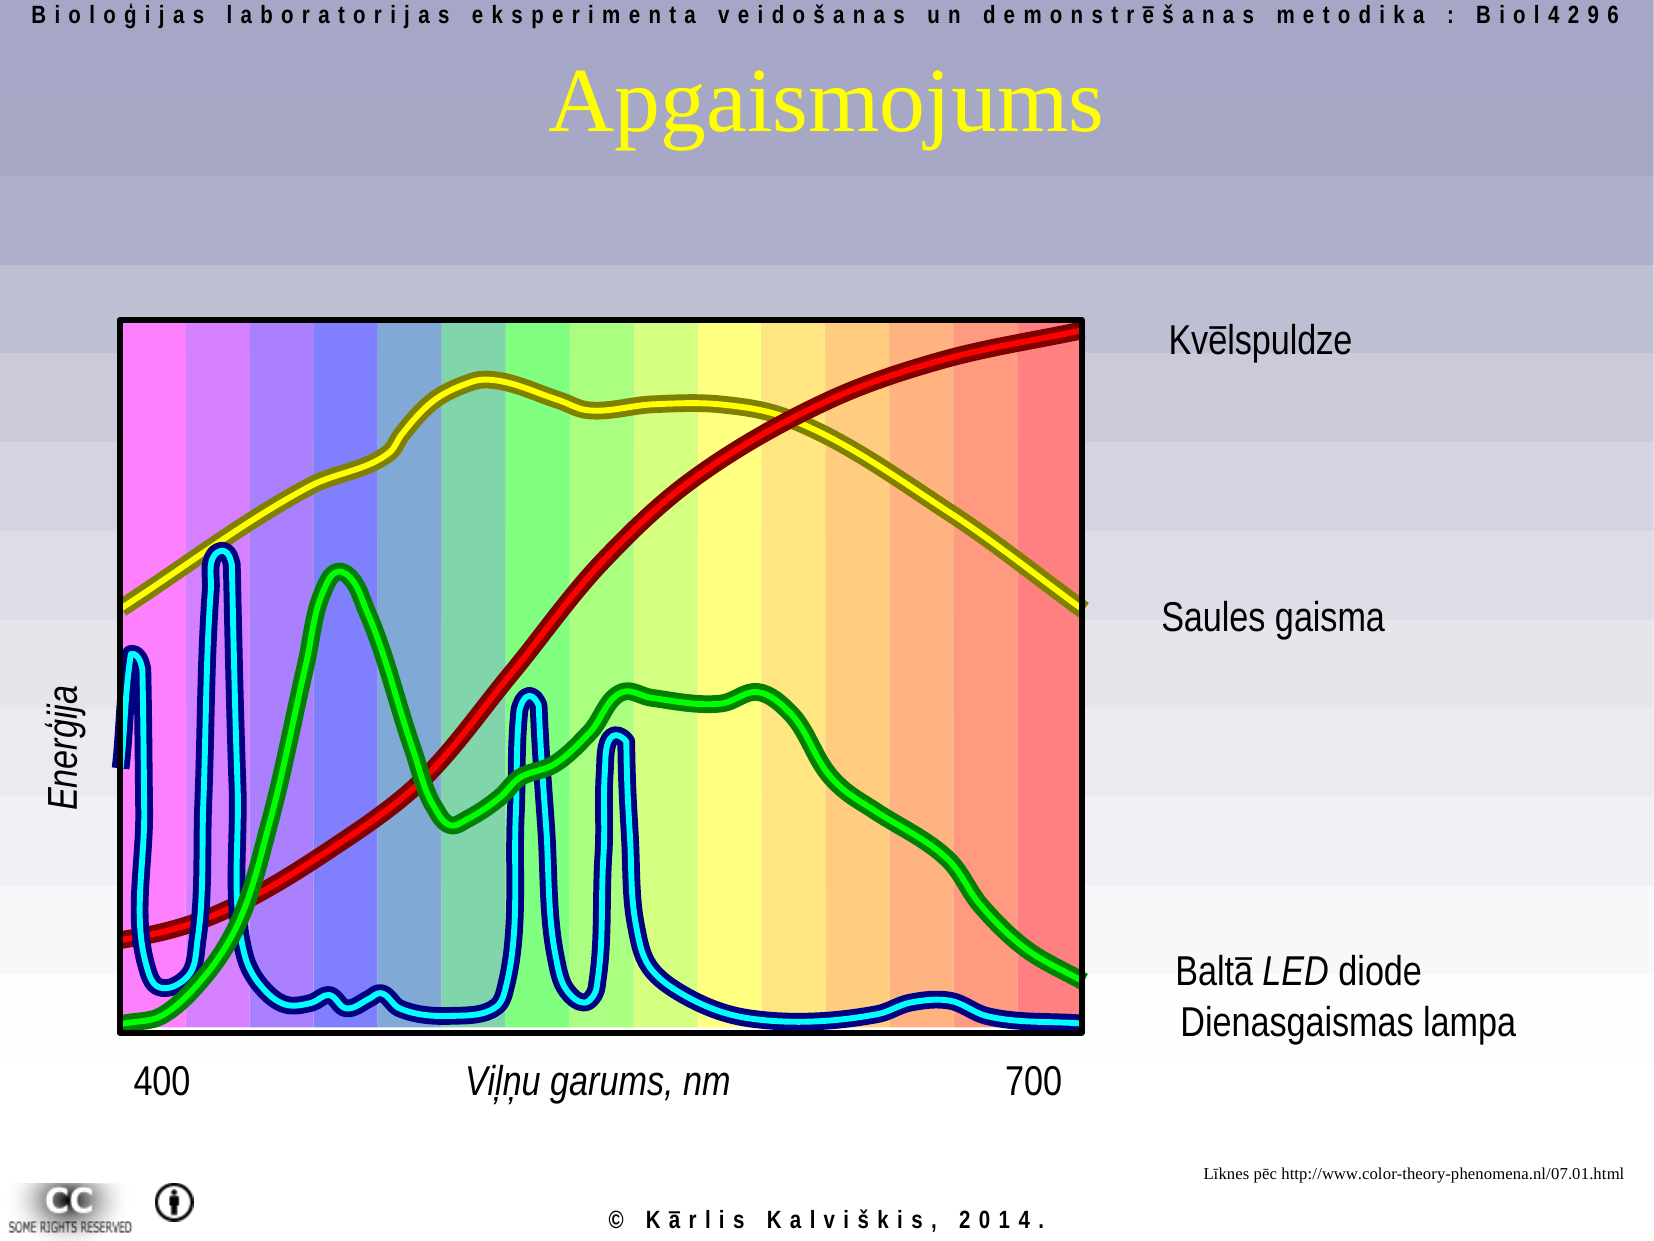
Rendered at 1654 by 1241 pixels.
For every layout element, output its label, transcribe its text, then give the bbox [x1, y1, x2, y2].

text_box [151, 935, 189, 979]
text_box [853, 1009, 996, 1028]
text_box Viļņu garums, nm [419, 1056, 777, 1104]
text_box Saules gaisma [1130, 592, 1416, 640]
text_box [526, 712, 532, 764]
text_box Līknes pēc http://www.color-theory-phenomena.nl/07.01.html [1203, 1128, 1654, 1184]
picture [0, 0, 1654, 1241]
text_box [123, 726, 135, 930]
text_box Dienasgaismas lampa [1130, 997, 1567, 1045]
text_box [552, 735, 601, 993]
text_box [158, 747, 747, 1028]
text_box [233, 389, 766, 872]
text_box 400 [124, 1056, 200, 1104]
text_box [264, 581, 411, 879]
text_box [601, 701, 1079, 1014]
text_box [204, 919, 229, 961]
text_box [813, 341, 1079, 594]
text_box [123, 566, 202, 925]
text_box [433, 430, 1079, 968]
text_box [123, 948, 171, 1014]
text_box Baltā LED diode [1130, 946, 1467, 994]
text_box [248, 797, 507, 1007]
text_box [210, 563, 228, 906]
text_box [123, 323, 1068, 595]
text_box 700 [996, 1056, 1072, 1104]
text_box Enerģija [38, 660, 86, 836]
title Apgaismojums [29, 49, 1625, 296]
text_box Kvēlspuldze [1135, 315, 1386, 363]
